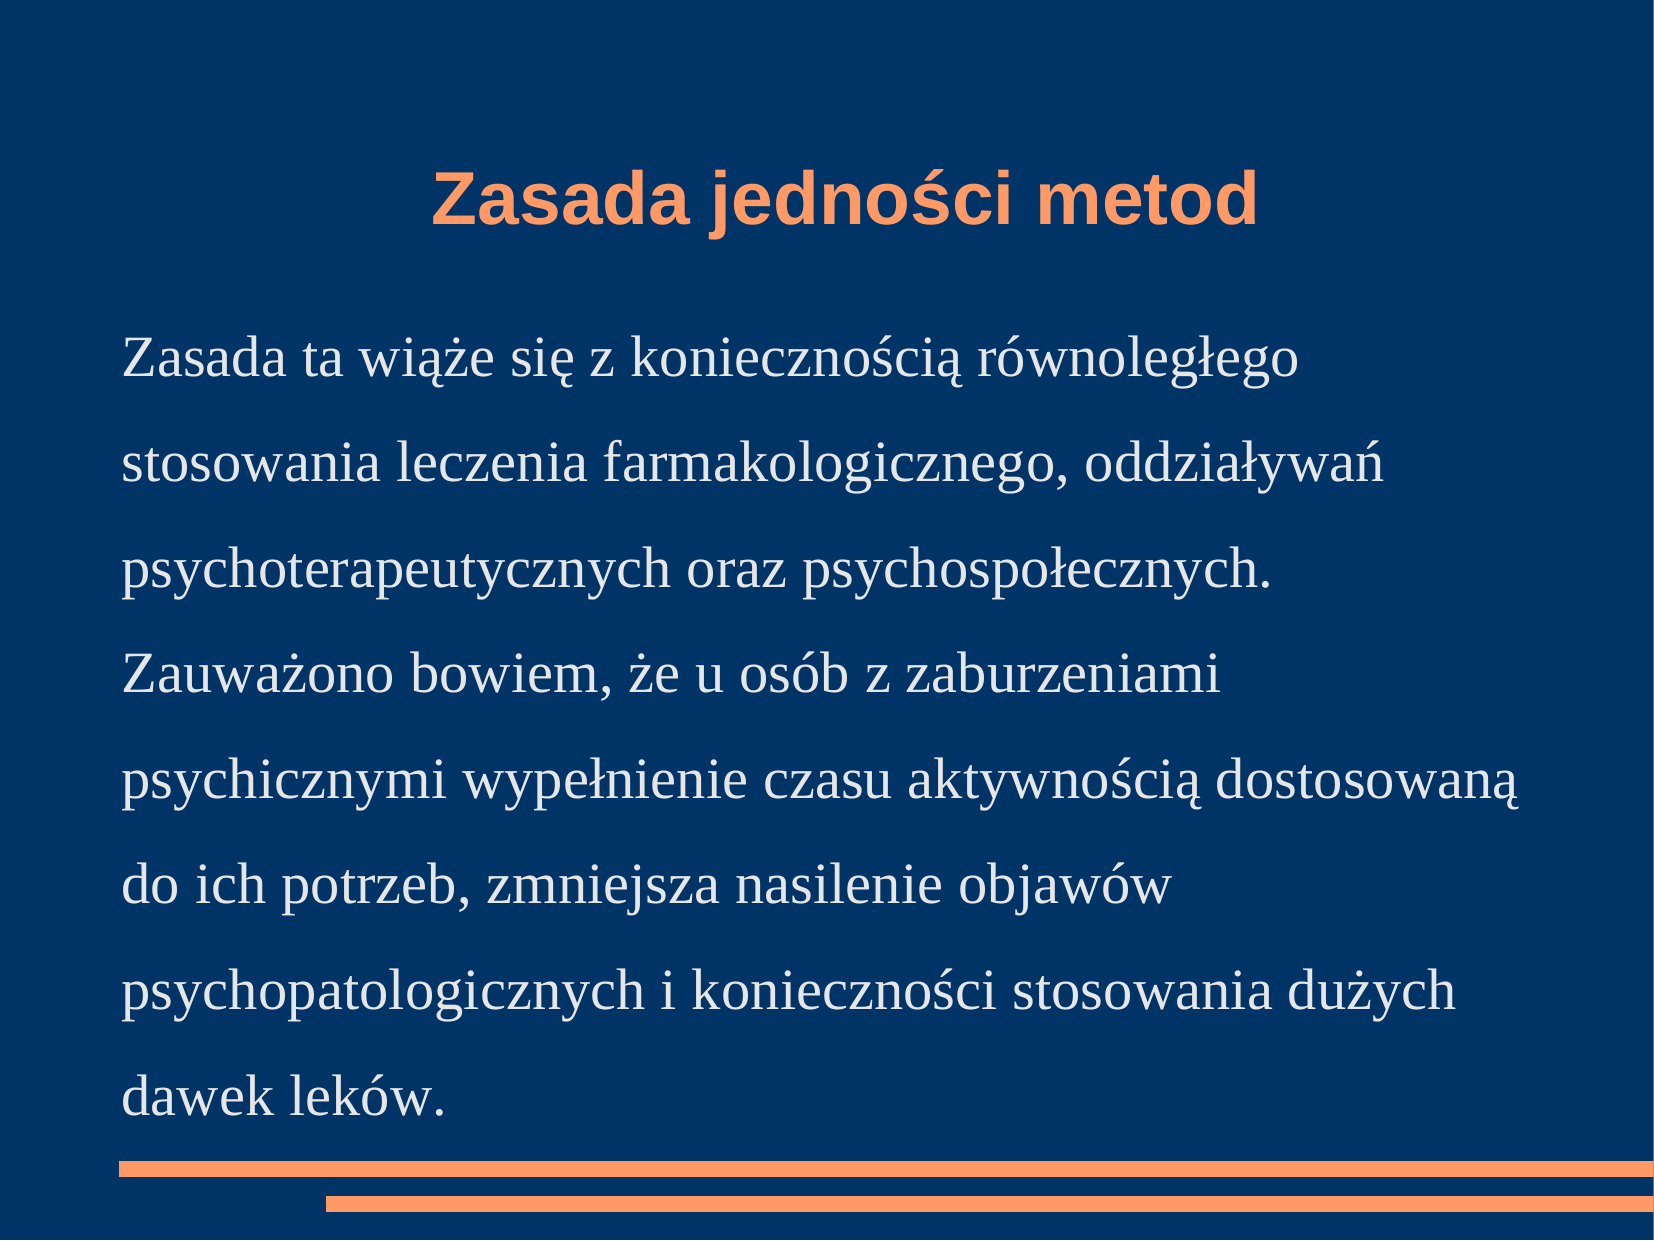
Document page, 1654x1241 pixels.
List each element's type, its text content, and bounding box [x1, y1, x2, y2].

list Zasada ta wiąże się z koniecznością równoległego stosowania leczenia farmakologicznego, oddziaływań psychoterapeutycznych oraz psychospołecznych. Zauważono bowiem, że u osób z zaburzeniami psychicznymi wypełnienie czasu aktywnością dostosowaną do ich potrzeb, zmniejsza nasilenie objawów psychopatologicznych i konieczności stosowania dużych dawek leków. [121, 282, 1561, 1134]
title Zasada jedności metod [121, 46, 1534, 254]
